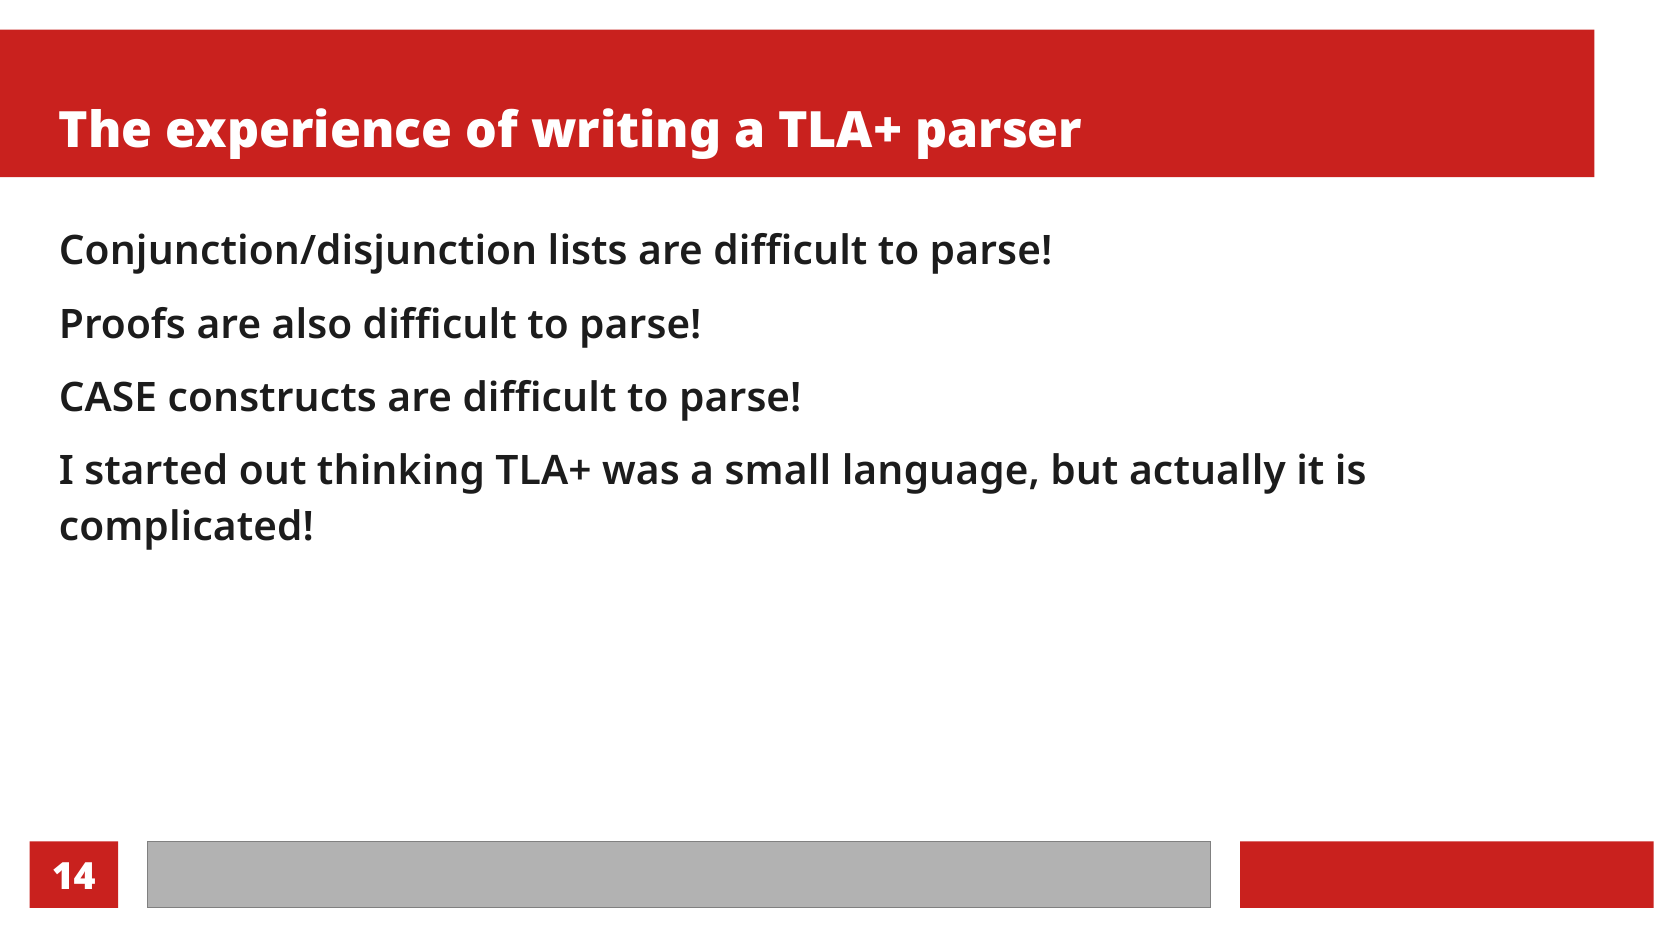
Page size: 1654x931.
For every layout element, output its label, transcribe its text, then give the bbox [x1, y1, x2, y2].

list Conjunction/disjunction lists are difficult to parse! Proofs are also difficult to parse! CASE constructs are difficult to parse! I started out thinking TLA+ was a small language, but actually it is complicated! [59, 221, 1565, 798]
title The experience of writing a TLA+ parser [59, 44, 1595, 163]
